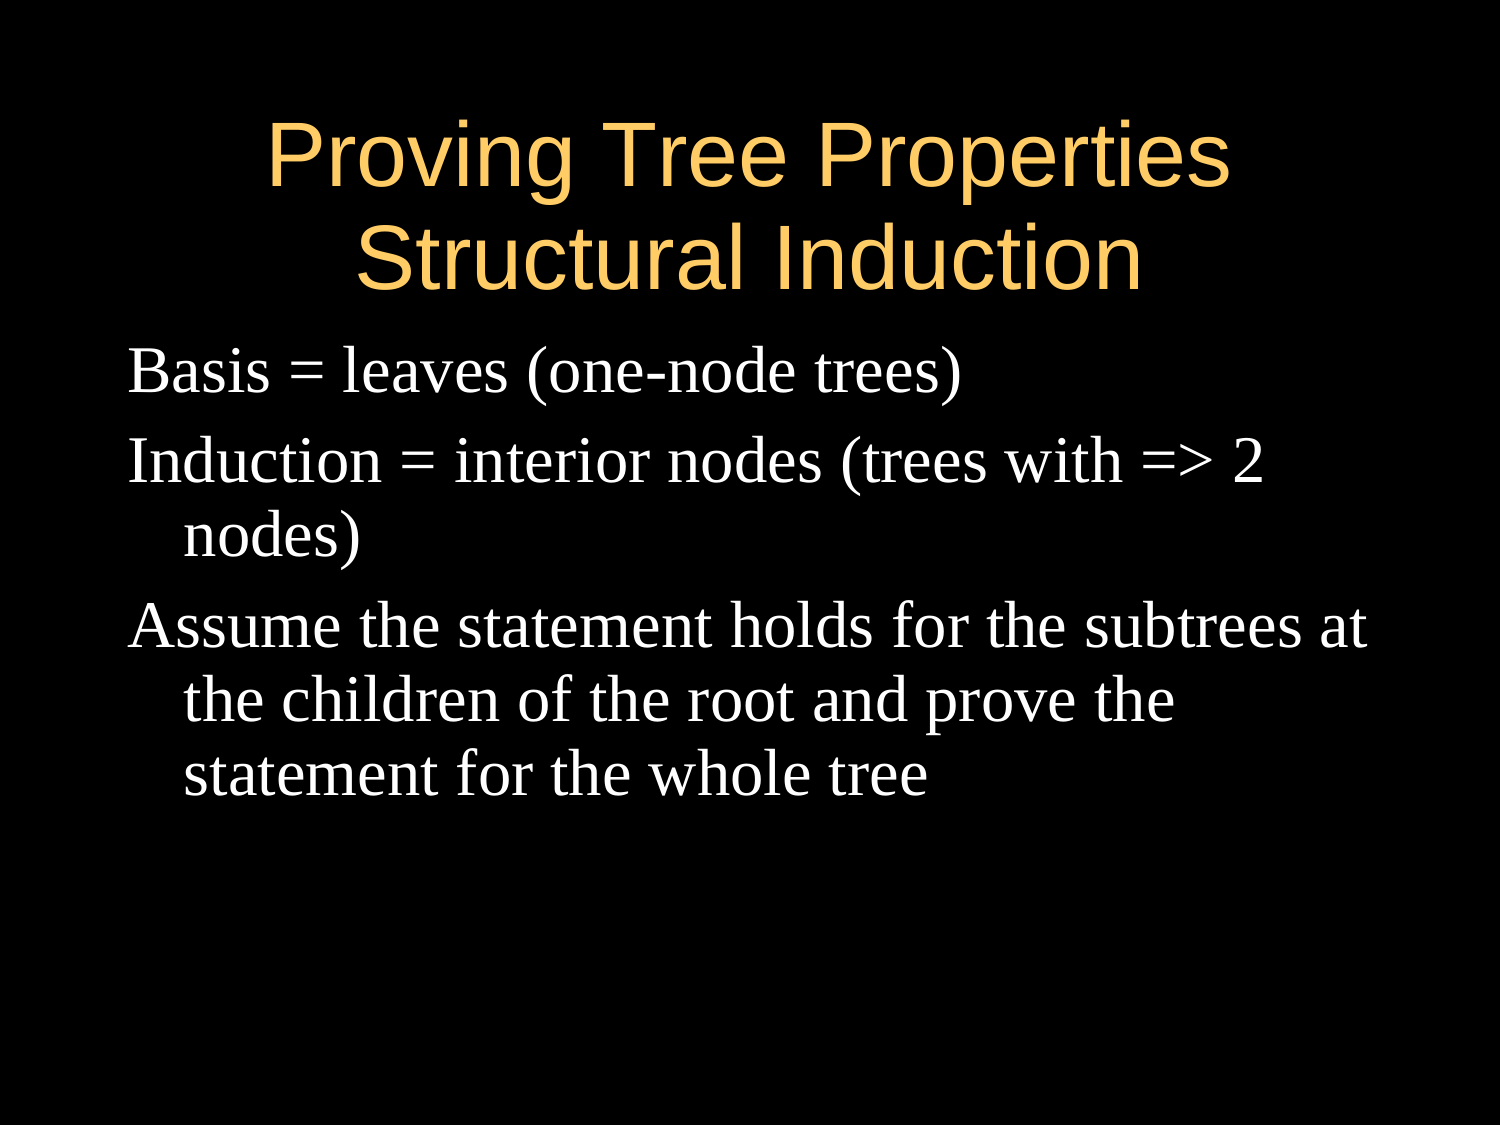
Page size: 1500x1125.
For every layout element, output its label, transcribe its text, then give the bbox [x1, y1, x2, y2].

list Basis = leaves (one-node trees) Induction = interior nodes (trees with => 2 nodes) Assume the statement holds for the subtrees at the children of the root and prove the statement for the whole tree [112, 324, 1388, 1001]
title Proving Tree Properties Structural Induction [112, 37, 1388, 324]
